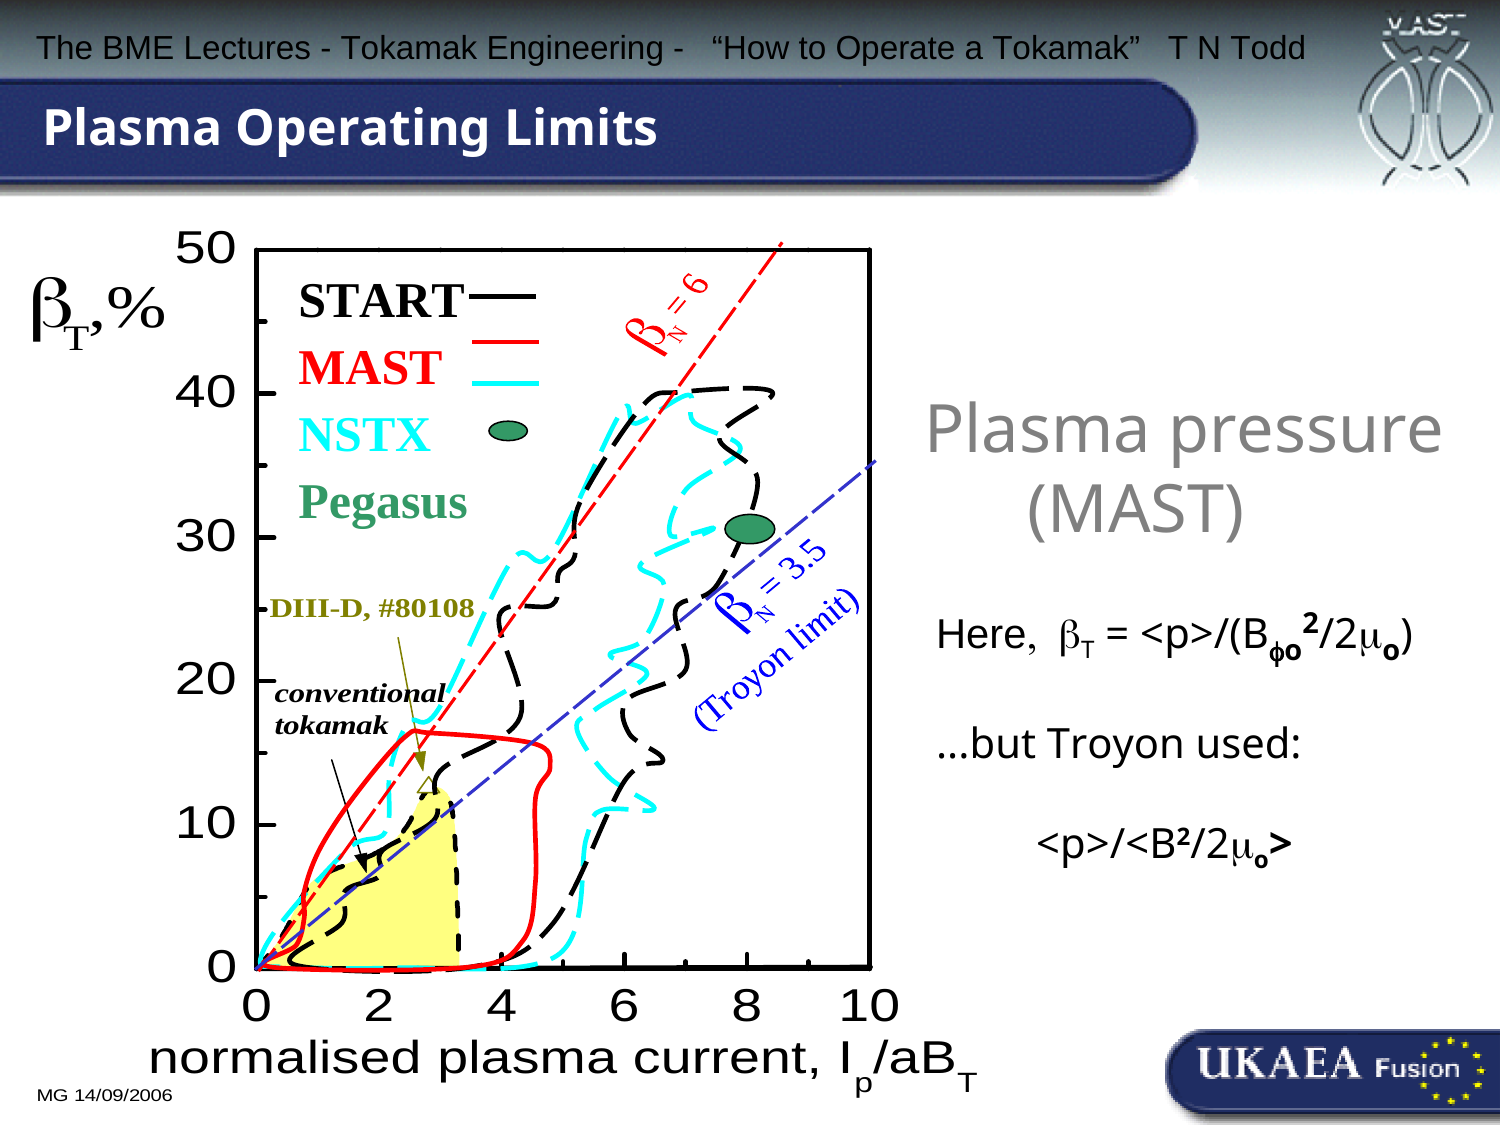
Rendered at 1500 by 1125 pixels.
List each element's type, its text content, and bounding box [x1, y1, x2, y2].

chart [0, 167, 1042, 1125]
text_box Here, T = <p>/(Bo2/2o) ...but Troyon used: <p>/<B2/2o> [921, 590, 1453, 882]
text_box START MAST NSTX Pegasus [283, 280, 581, 534]
picture [1165, 1029, 1500, 1125]
text_box Plasma Operating Limits [27, 88, 674, 164]
text_box [724, 514, 775, 544]
text_box The BME Lectures - Tokamak Engineering - “How to Operate a Tokamak” T N Todd [0, 18, 1323, 60]
text_box [488, 421, 528, 441]
text_box Plasma pressure (MAST) [1042, 377, 1478, 554]
picture [0, 0, 1500, 202]
